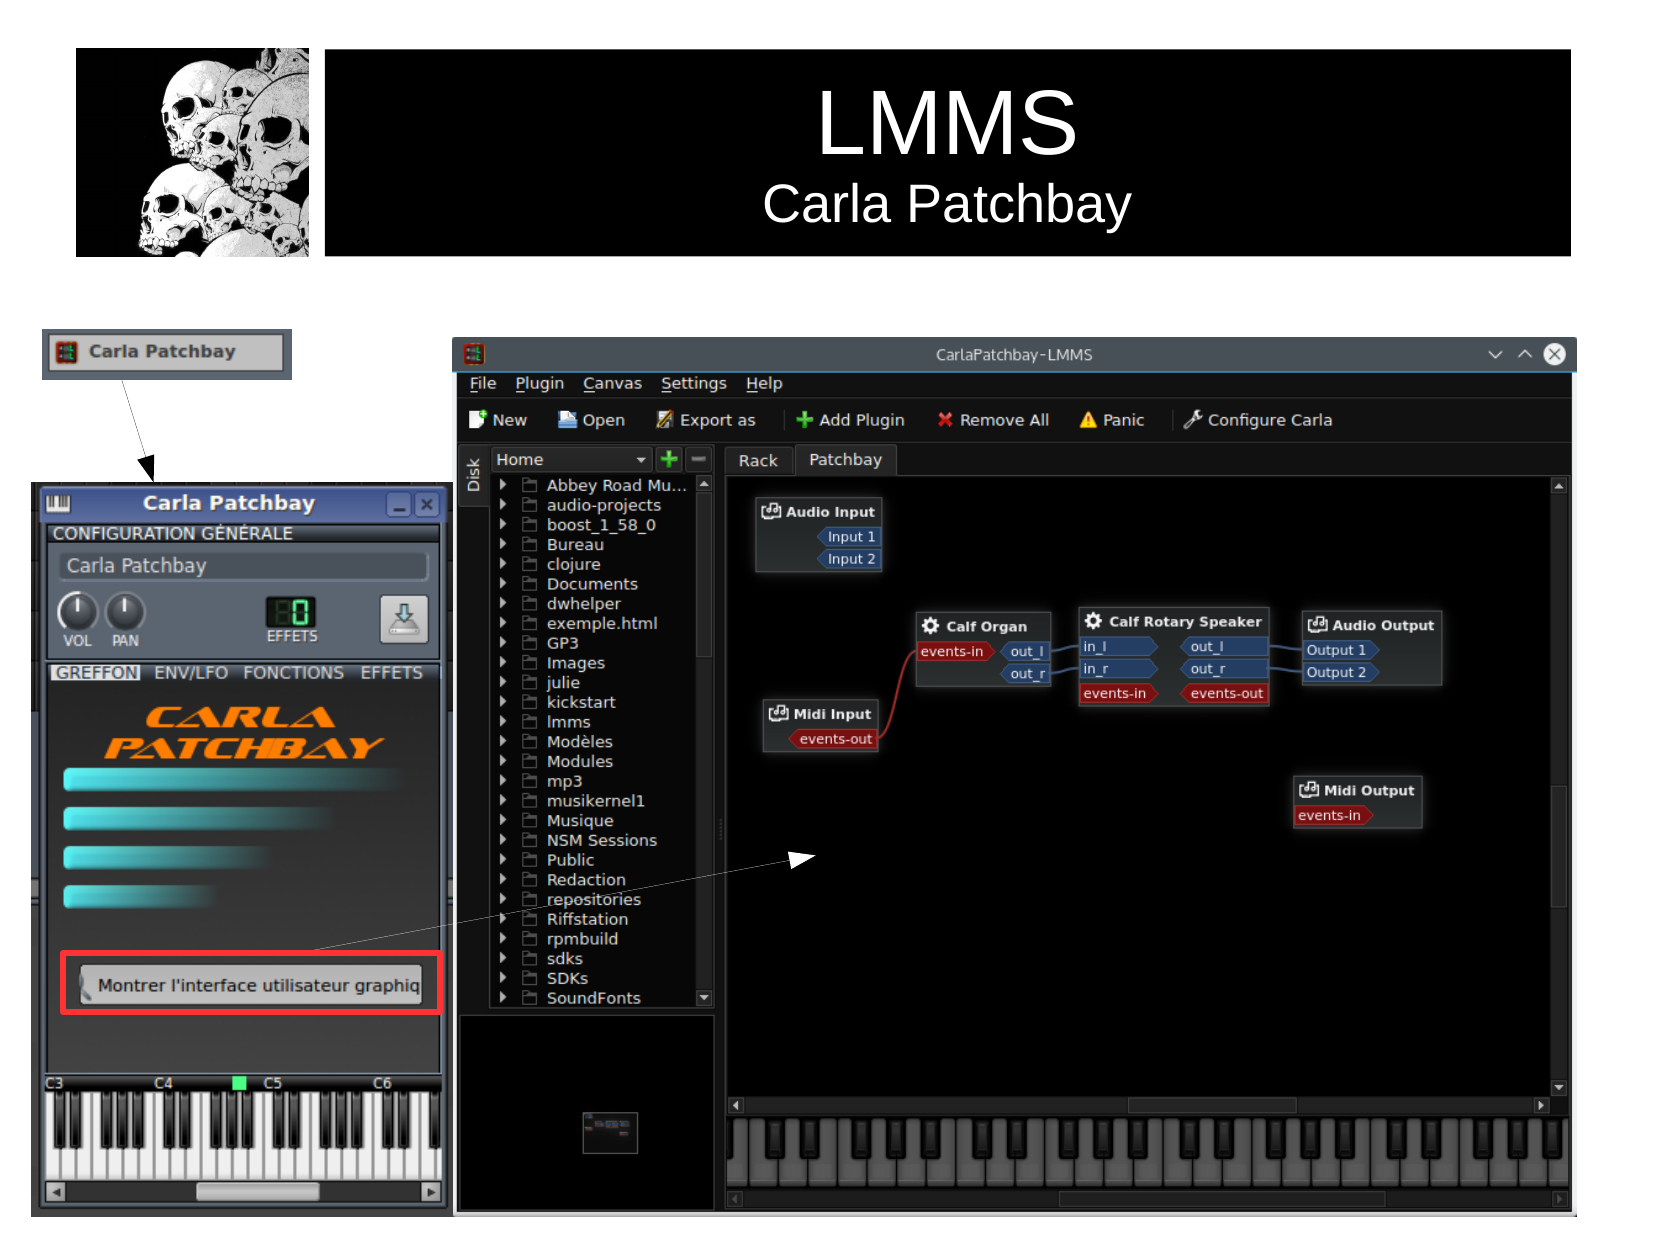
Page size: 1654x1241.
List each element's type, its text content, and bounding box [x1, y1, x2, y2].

picture [42, 329, 292, 380]
picture [31, 337, 1577, 1217]
picture [76, 48, 309, 257]
title LMMS Carla Patchbay [324, 49, 1571, 257]
